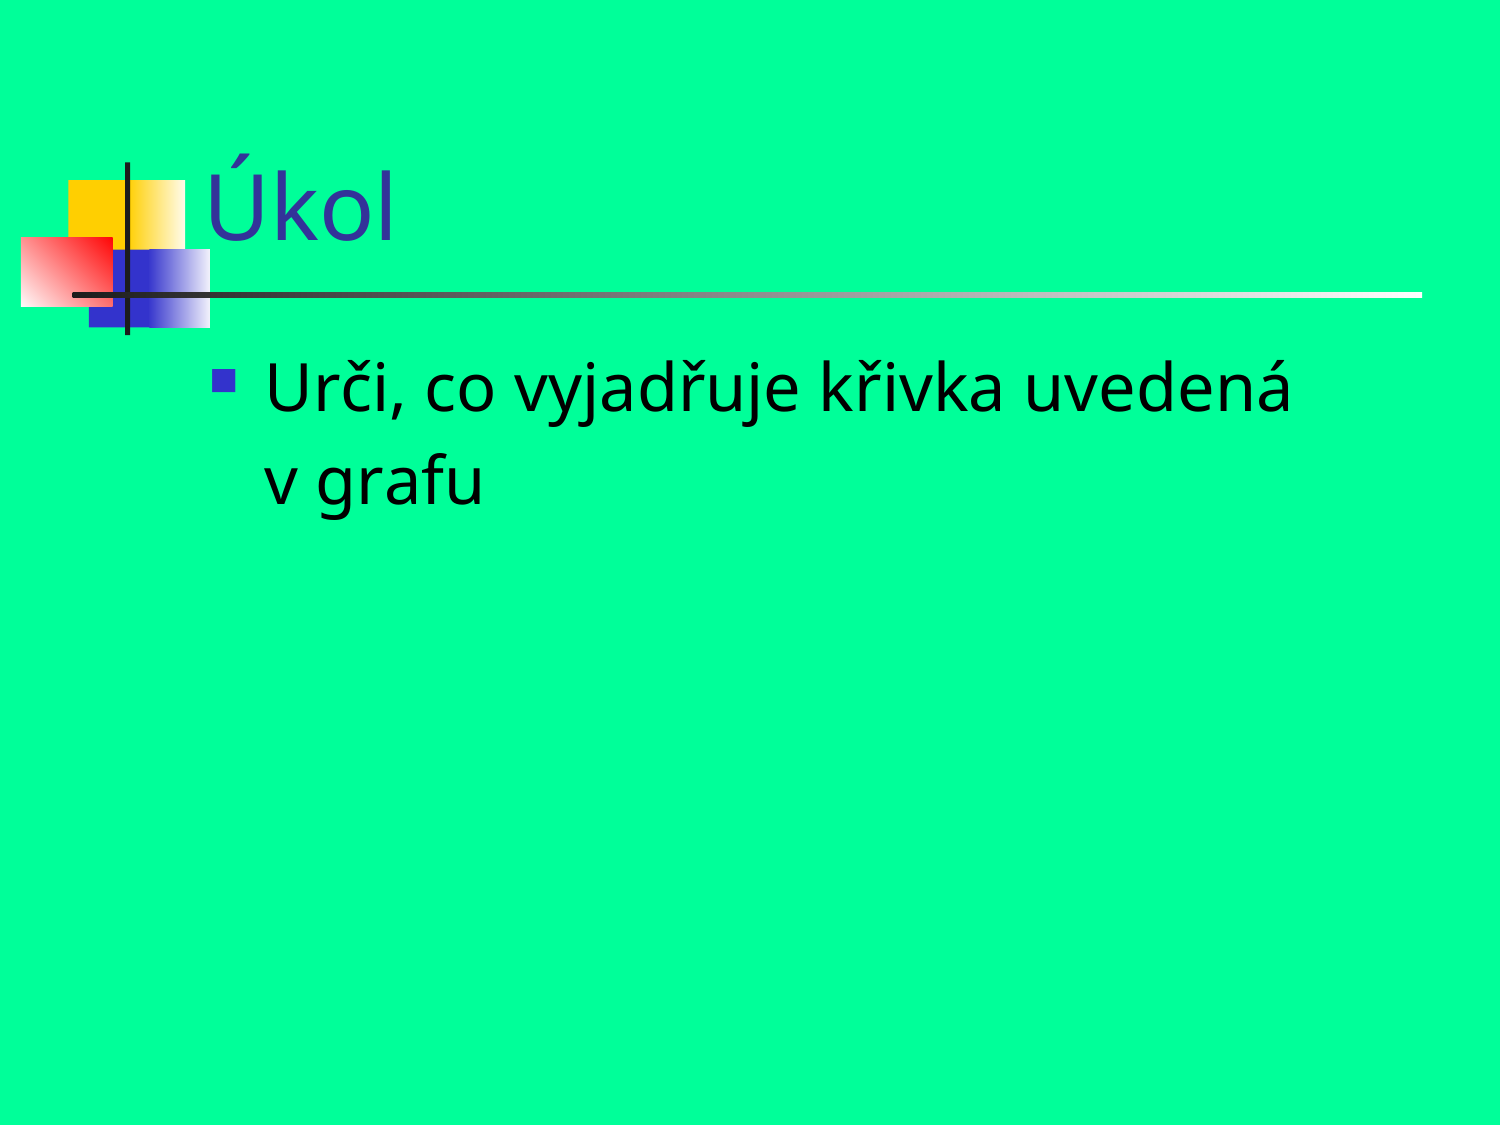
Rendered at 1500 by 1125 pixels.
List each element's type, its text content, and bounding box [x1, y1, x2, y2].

title Úkol [188, 35, 1467, 276]
list Urči, co vyjadřuje křivka uvedená v grafu [193, 331, 1469, 1032]
